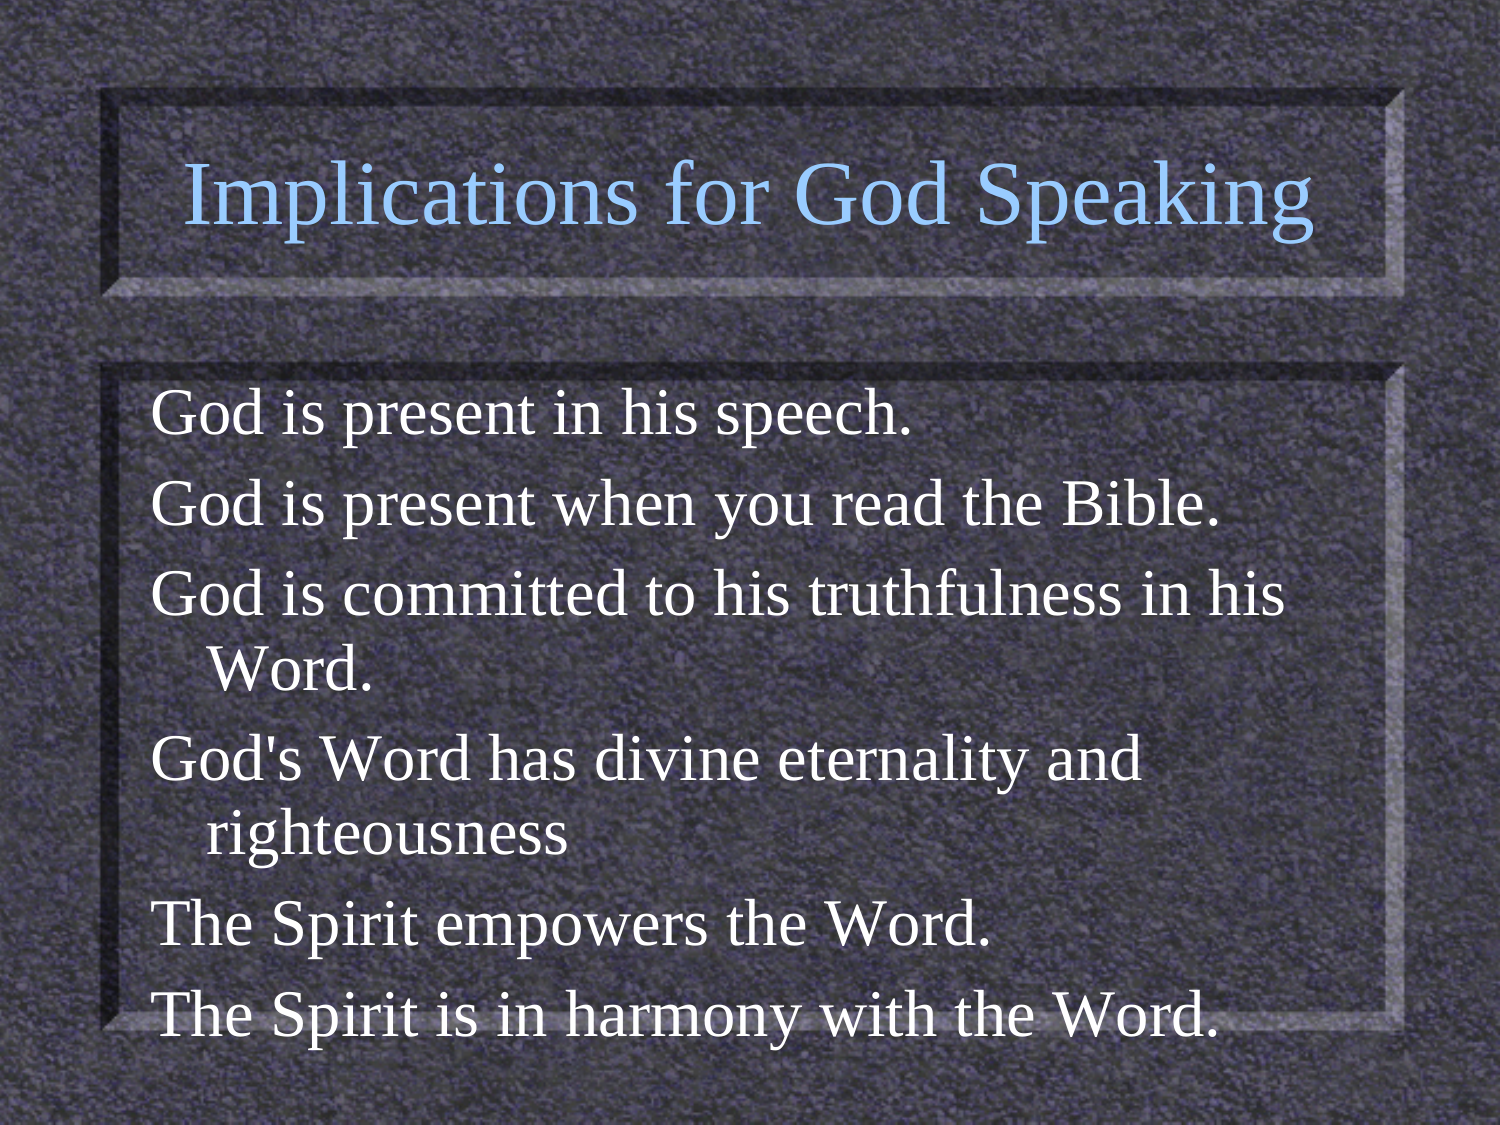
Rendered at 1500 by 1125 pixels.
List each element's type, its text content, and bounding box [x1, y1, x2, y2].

title Implications for God Speaking [150, 76, 1351, 312]
picture [0, 0, 1500, 1125]
list God is present in his speech. God is present when you read the Bible. God is committed to his truthfulness in his Word. God's Word has divine eternality and righteousness The Spirit empowers the Word. The Spirit is in harmony with the Word. [149, 374, 1375, 1051]
